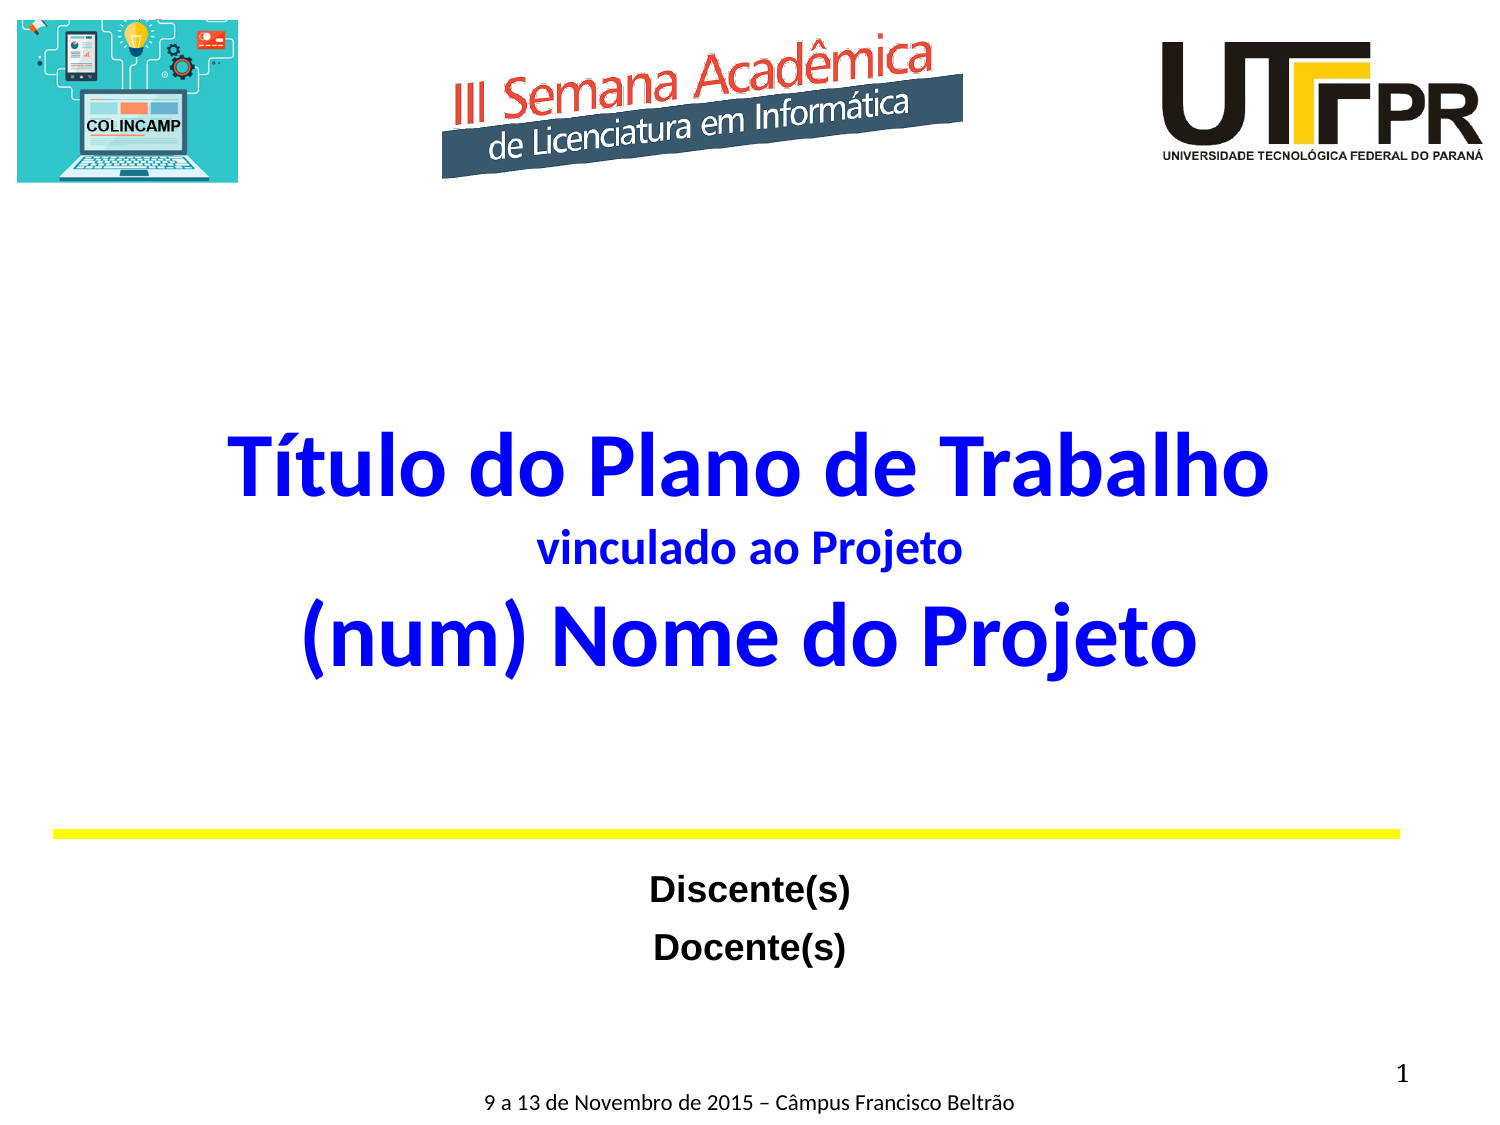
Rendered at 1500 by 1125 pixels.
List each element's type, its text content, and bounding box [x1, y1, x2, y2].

picture [17, 19, 238, 183]
text_box Título do Plano de Trabalho vinculado ao Projeto (num) Nome do Projeto [0, 397, 1500, 692]
picture [1162, 42, 1483, 160]
text_box Discente(s) Docente(s) [0, 857, 1500, 976]
slide_number <número> [1074, 1024, 1425, 1100]
picture [442, 19, 963, 183]
